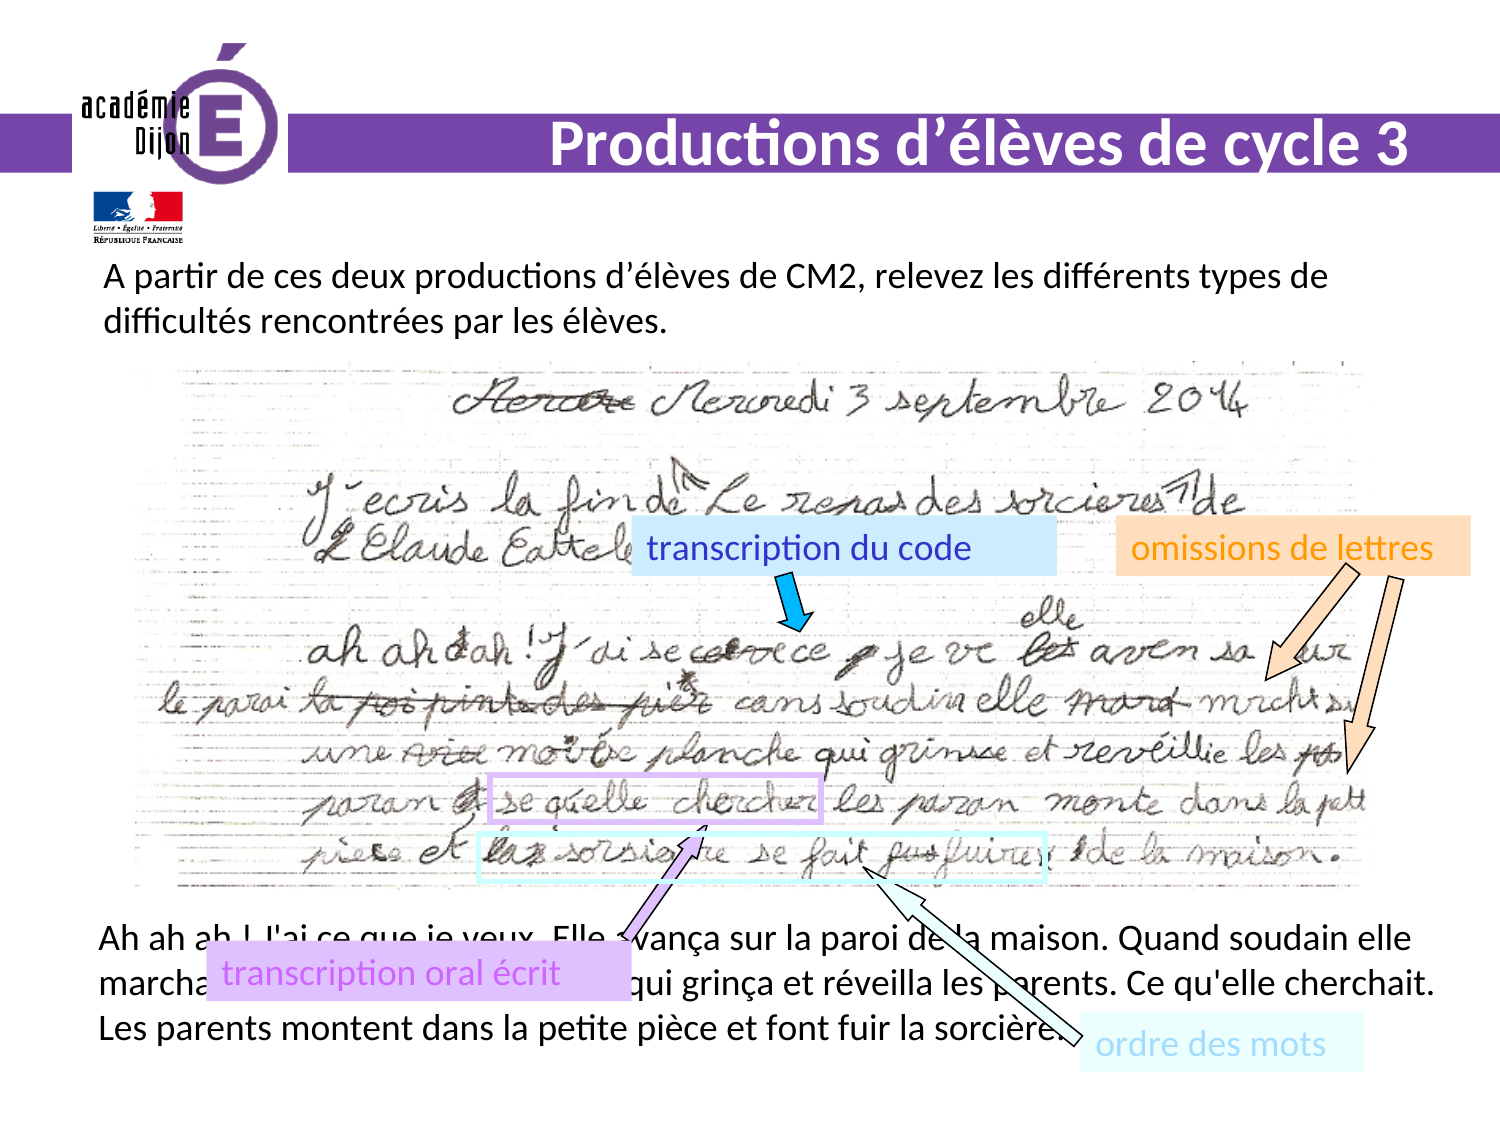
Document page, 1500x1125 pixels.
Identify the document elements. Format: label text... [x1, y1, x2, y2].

text_box [621, 884, 673, 942]
text_box Productions d’élèves de cycle 3 [360, 45, 1426, 233]
text_box Ah ah ah ! J'ai ce que je veux. Elle avança sur la paroi de la maison. Quand soudain elle marcha sur une mauvaise planche qui grinça et réveilla les parents. Ce qu'elle cherchait. Les parents montent dans la petite pièce et font fuir la sorcière. [922, 904, 1500, 1056]
picture [669, 884, 881, 890]
picture [493, 778, 818, 819]
text_box [774, 572, 813, 632]
text_box A partir de ces deux productions d’élèves de CM2, relevez les différents types de difficultés rencontrées par les élèves. [88, 243, 1476, 349]
text_box transcription oral écrit [206, 940, 632, 1002]
picture [82, 43, 278, 243]
text_box [1344, 576, 1404, 773]
text_box [862, 866, 887, 879]
text_box Ah ah ah ! J'ai ce que je veux. Elle avança sur la paroi de la maison. Quand soudain elle marcha sur une mauvaise planche qui grinça et réveilla les parents. Ce qu'elle cherchait. Les parents montent dans la petite pièce et font fuir la sorcière. [83, 904, 1080, 1056]
text_box [1265, 563, 1360, 681]
text_box ordre des mots [1080, 1011, 1365, 1072]
text_box [697, 825, 708, 831]
picture [481, 837, 687, 879]
text_box transcription du code [631, 515, 1057, 576]
picture [677, 837, 1042, 879]
text_box [877, 884, 1083, 1047]
text_box [661, 837, 704, 879]
picture [135, 361, 1377, 890]
text_box omissions de lettres [1116, 515, 1471, 576]
